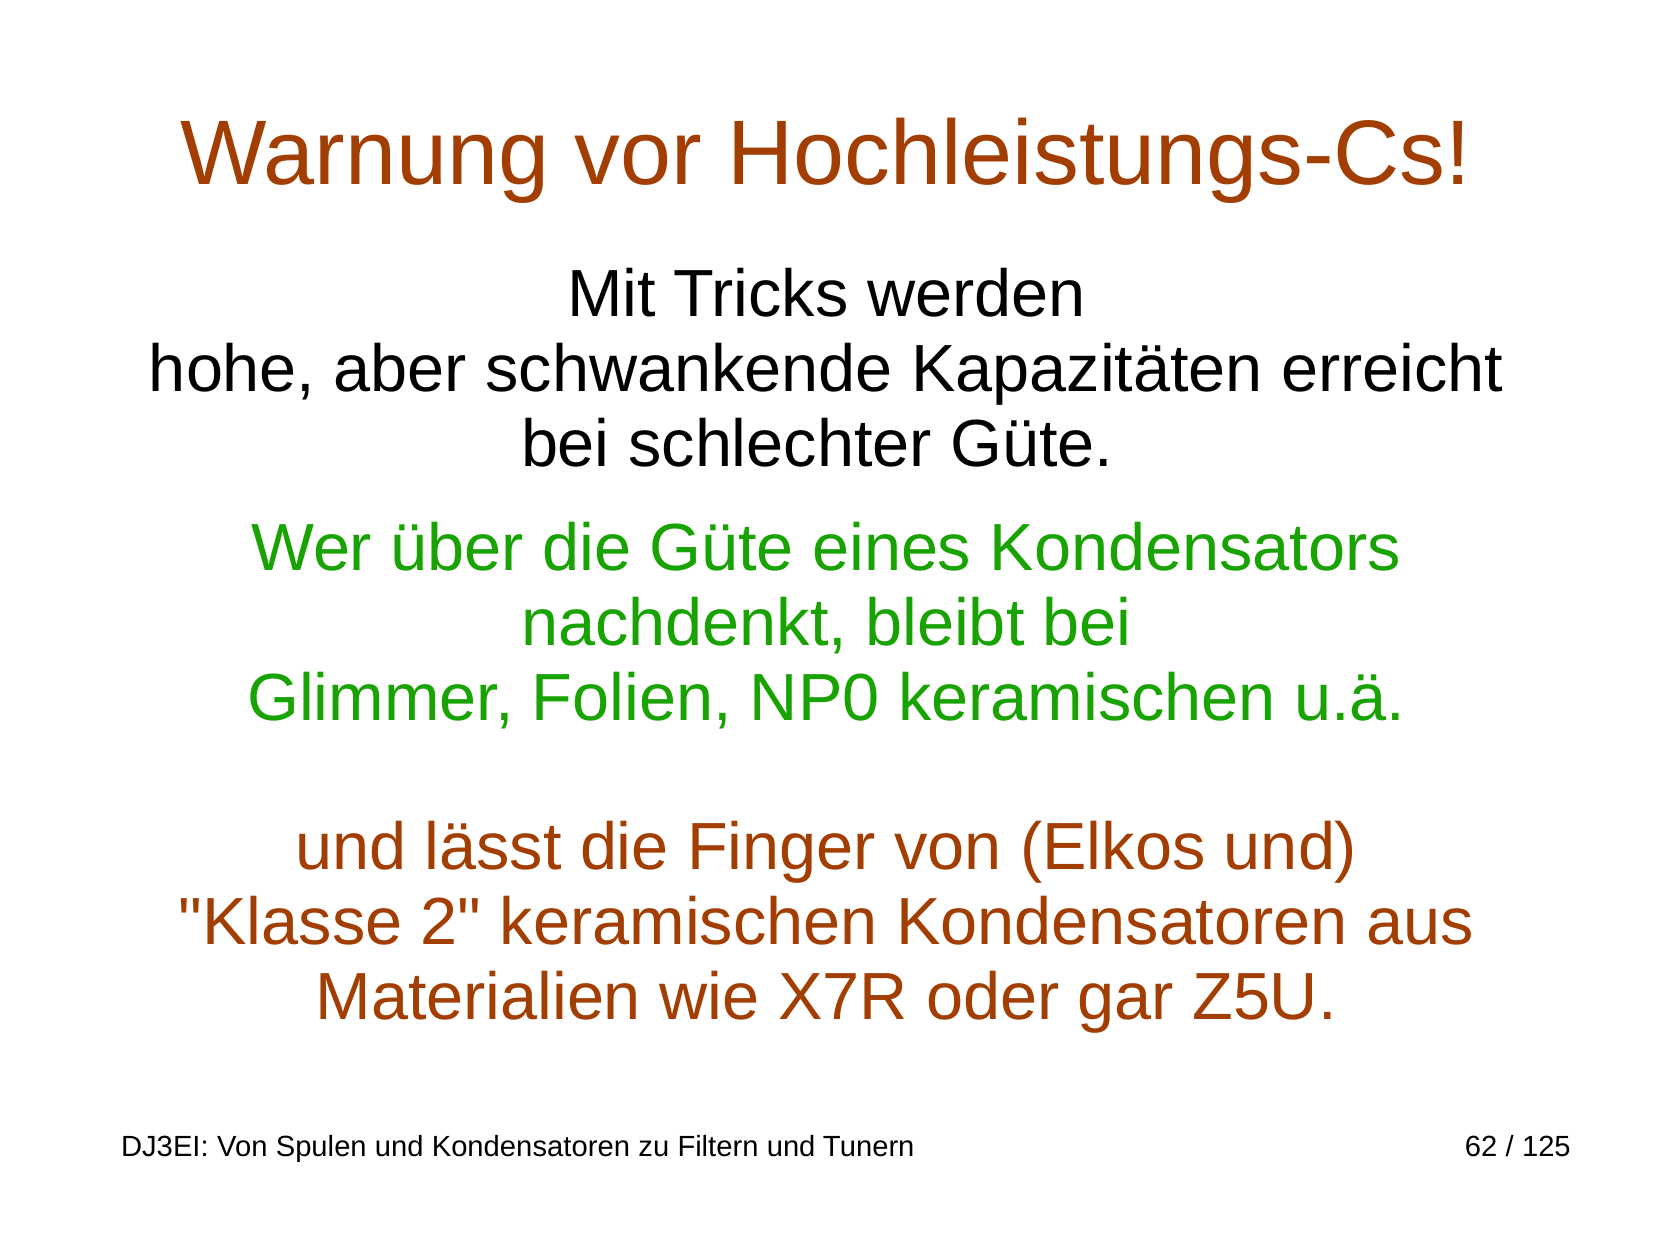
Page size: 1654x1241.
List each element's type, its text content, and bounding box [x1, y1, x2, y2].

title Warnung vor Hochleistungs-Cs! [82, 49, 1571, 256]
list Mit Tricks werden hohe, aber schwankende Kapazitäten erreicht bei schlechter Güte. Wer über die Güte eines Kondensators nachdenkt, bleibt bei Glimmer, Folien, NP0 keramischen u.ä. und lässt die Finger von (Elkos und) "Klasse 2" keramischen Kondensatoren aus Materialien wie X7R oder gar Z5U. [82, 256, 1571, 1099]
